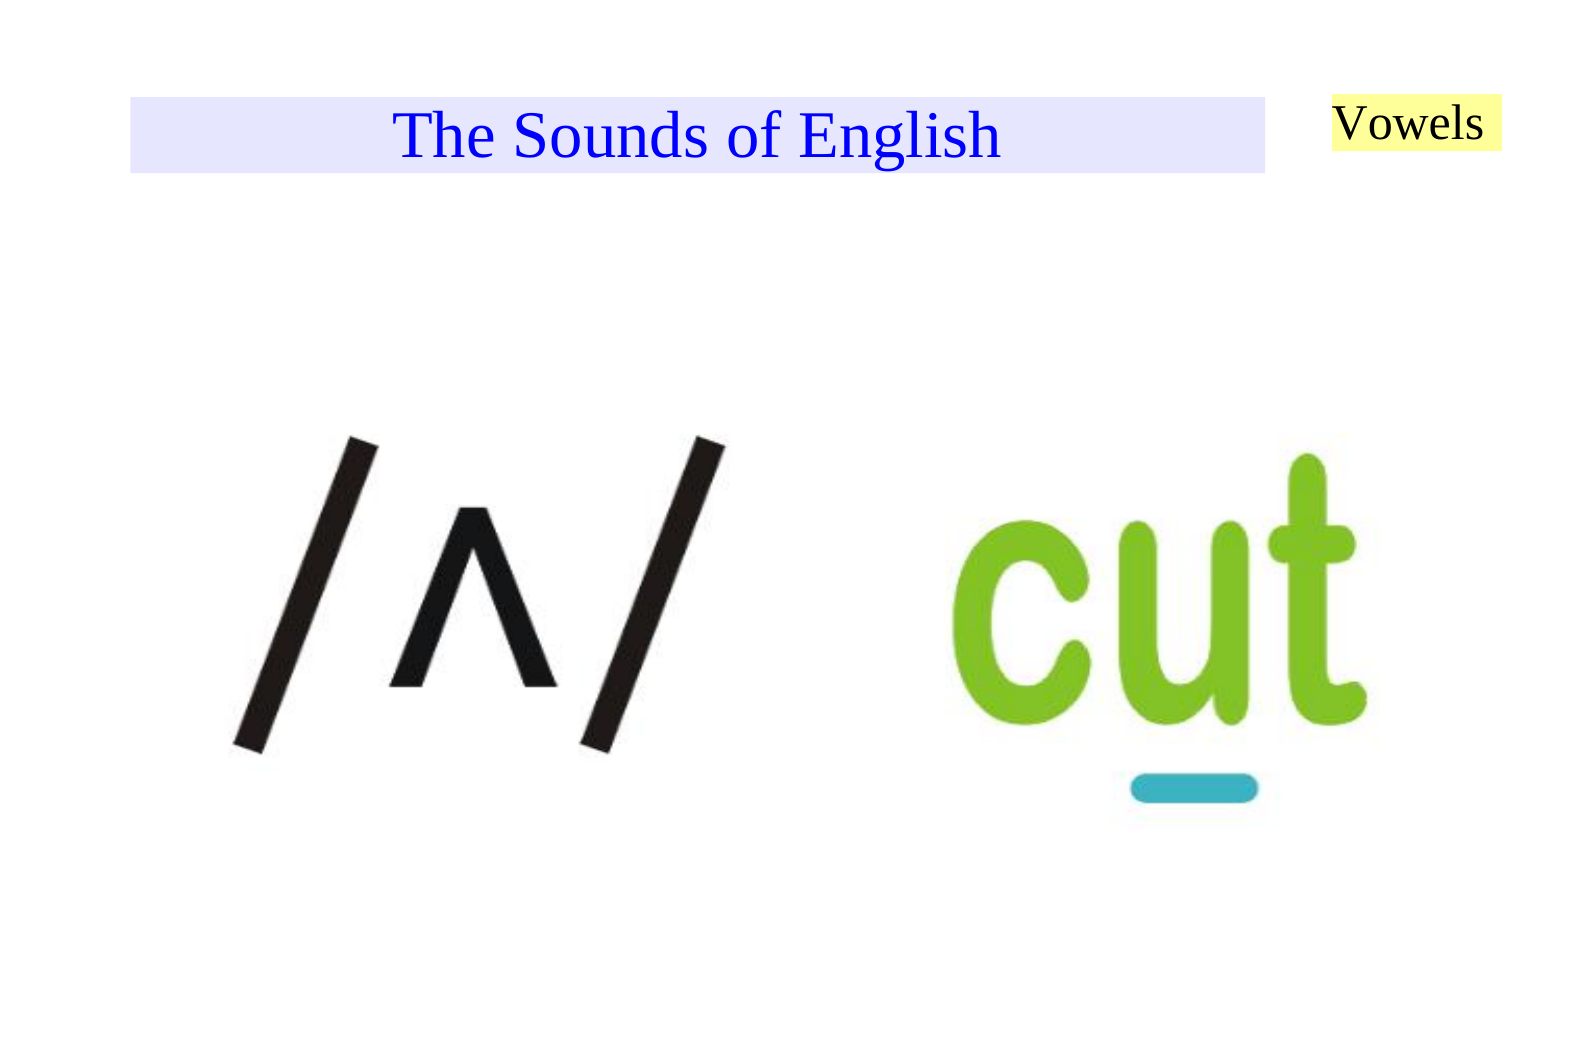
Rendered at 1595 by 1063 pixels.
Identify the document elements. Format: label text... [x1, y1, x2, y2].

text_box Vowels [1331, 94, 1502, 152]
picture [146, 181, 1480, 1025]
text_box The Sounds of English [130, 97, 1266, 174]
